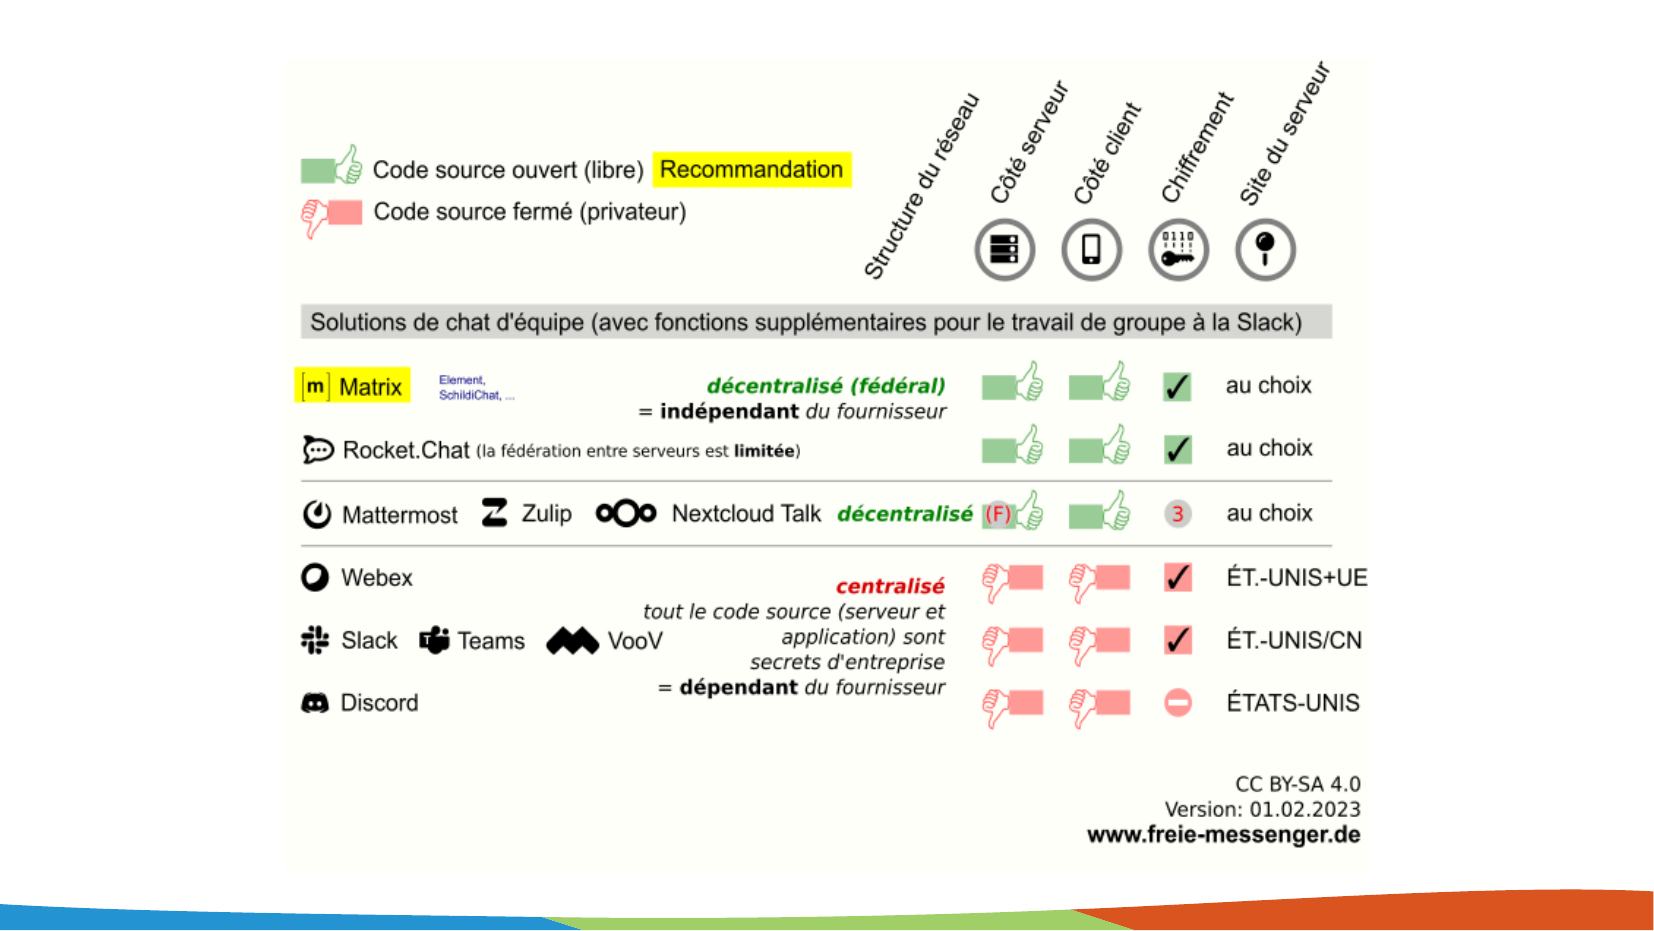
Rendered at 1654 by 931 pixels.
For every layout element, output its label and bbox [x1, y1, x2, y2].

picture [285, 59, 1369, 872]
